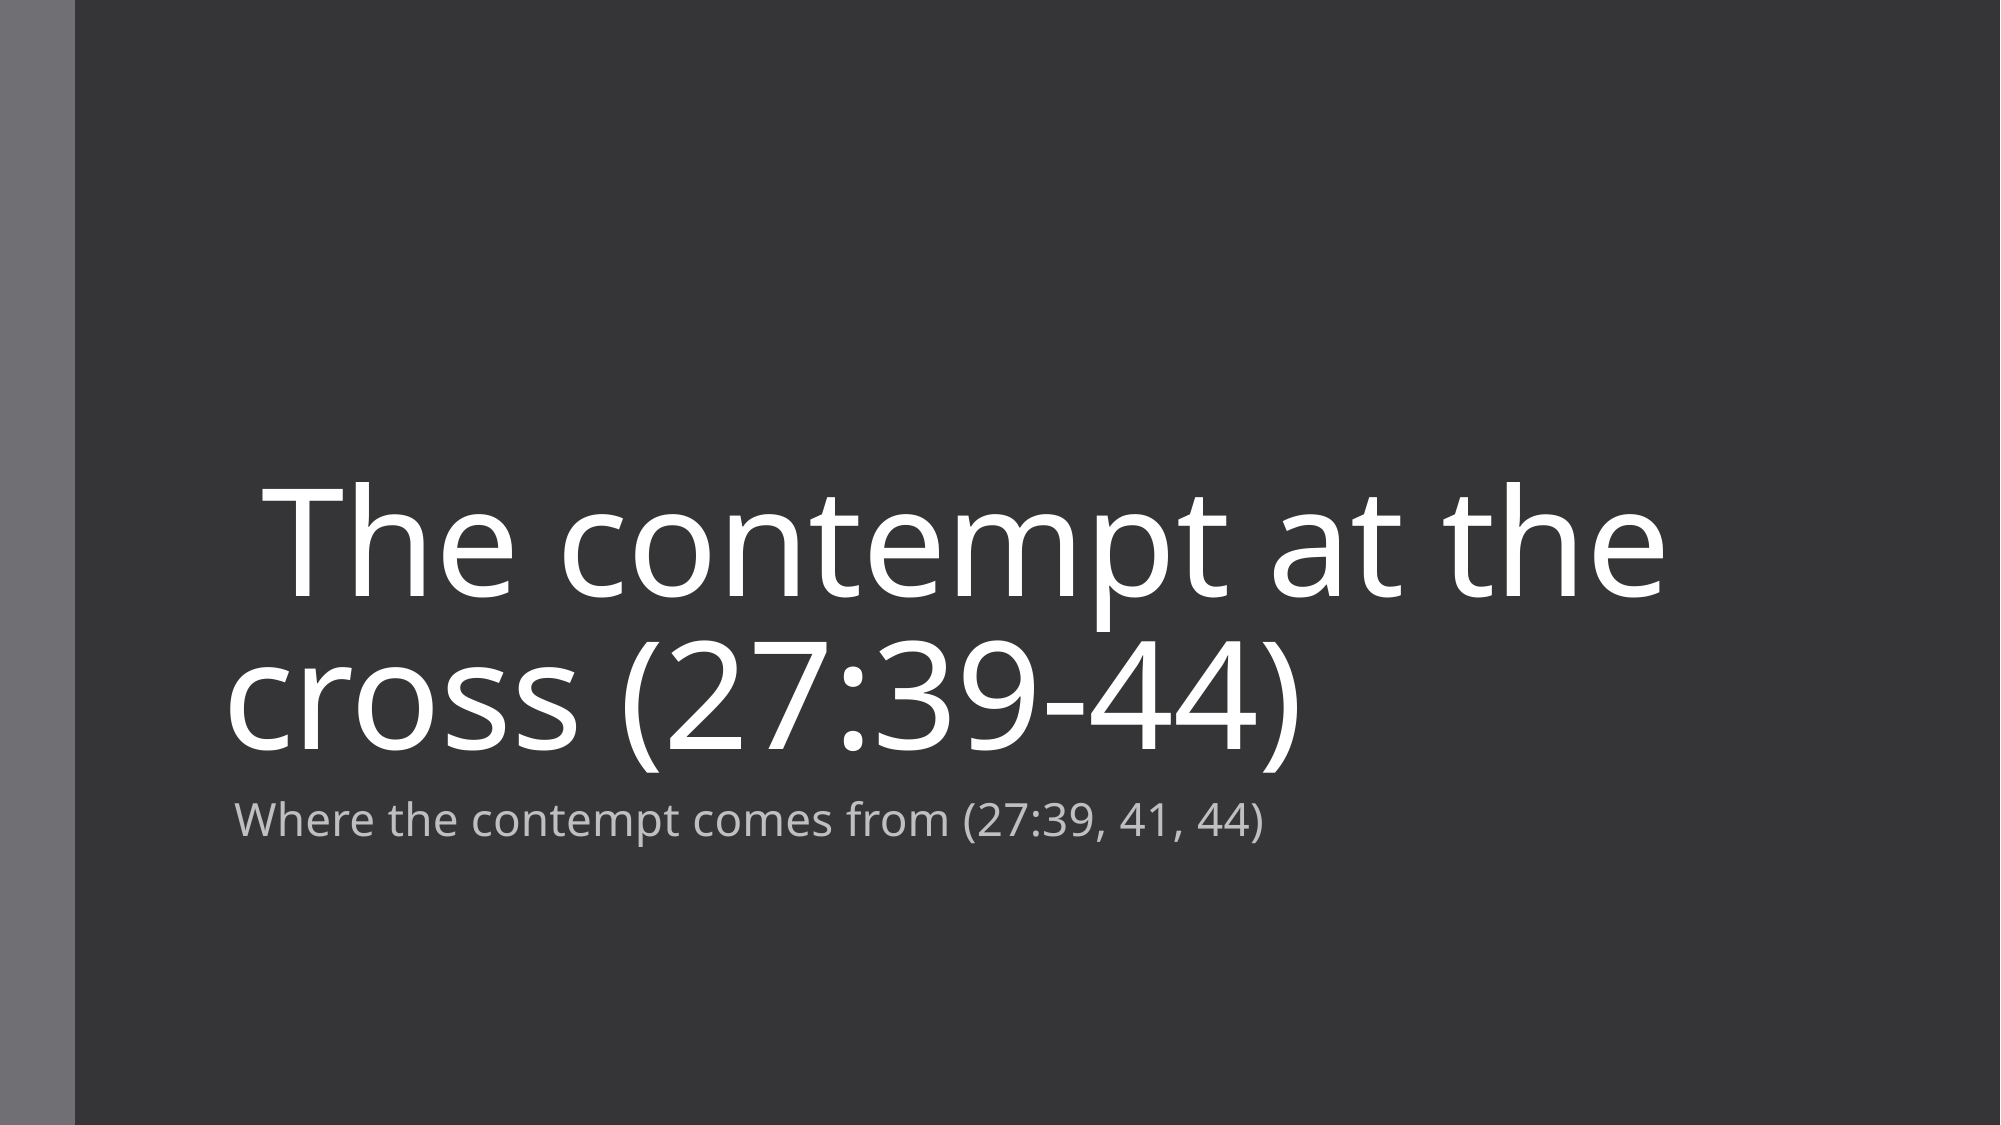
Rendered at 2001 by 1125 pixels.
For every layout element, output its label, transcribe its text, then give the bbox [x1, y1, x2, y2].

title The contempt at the cross (27:39-44) [206, 124, 1752, 787]
subtitle Where the contempt comes from (27:39, 41, 44) [206, 787, 1752, 1066]
